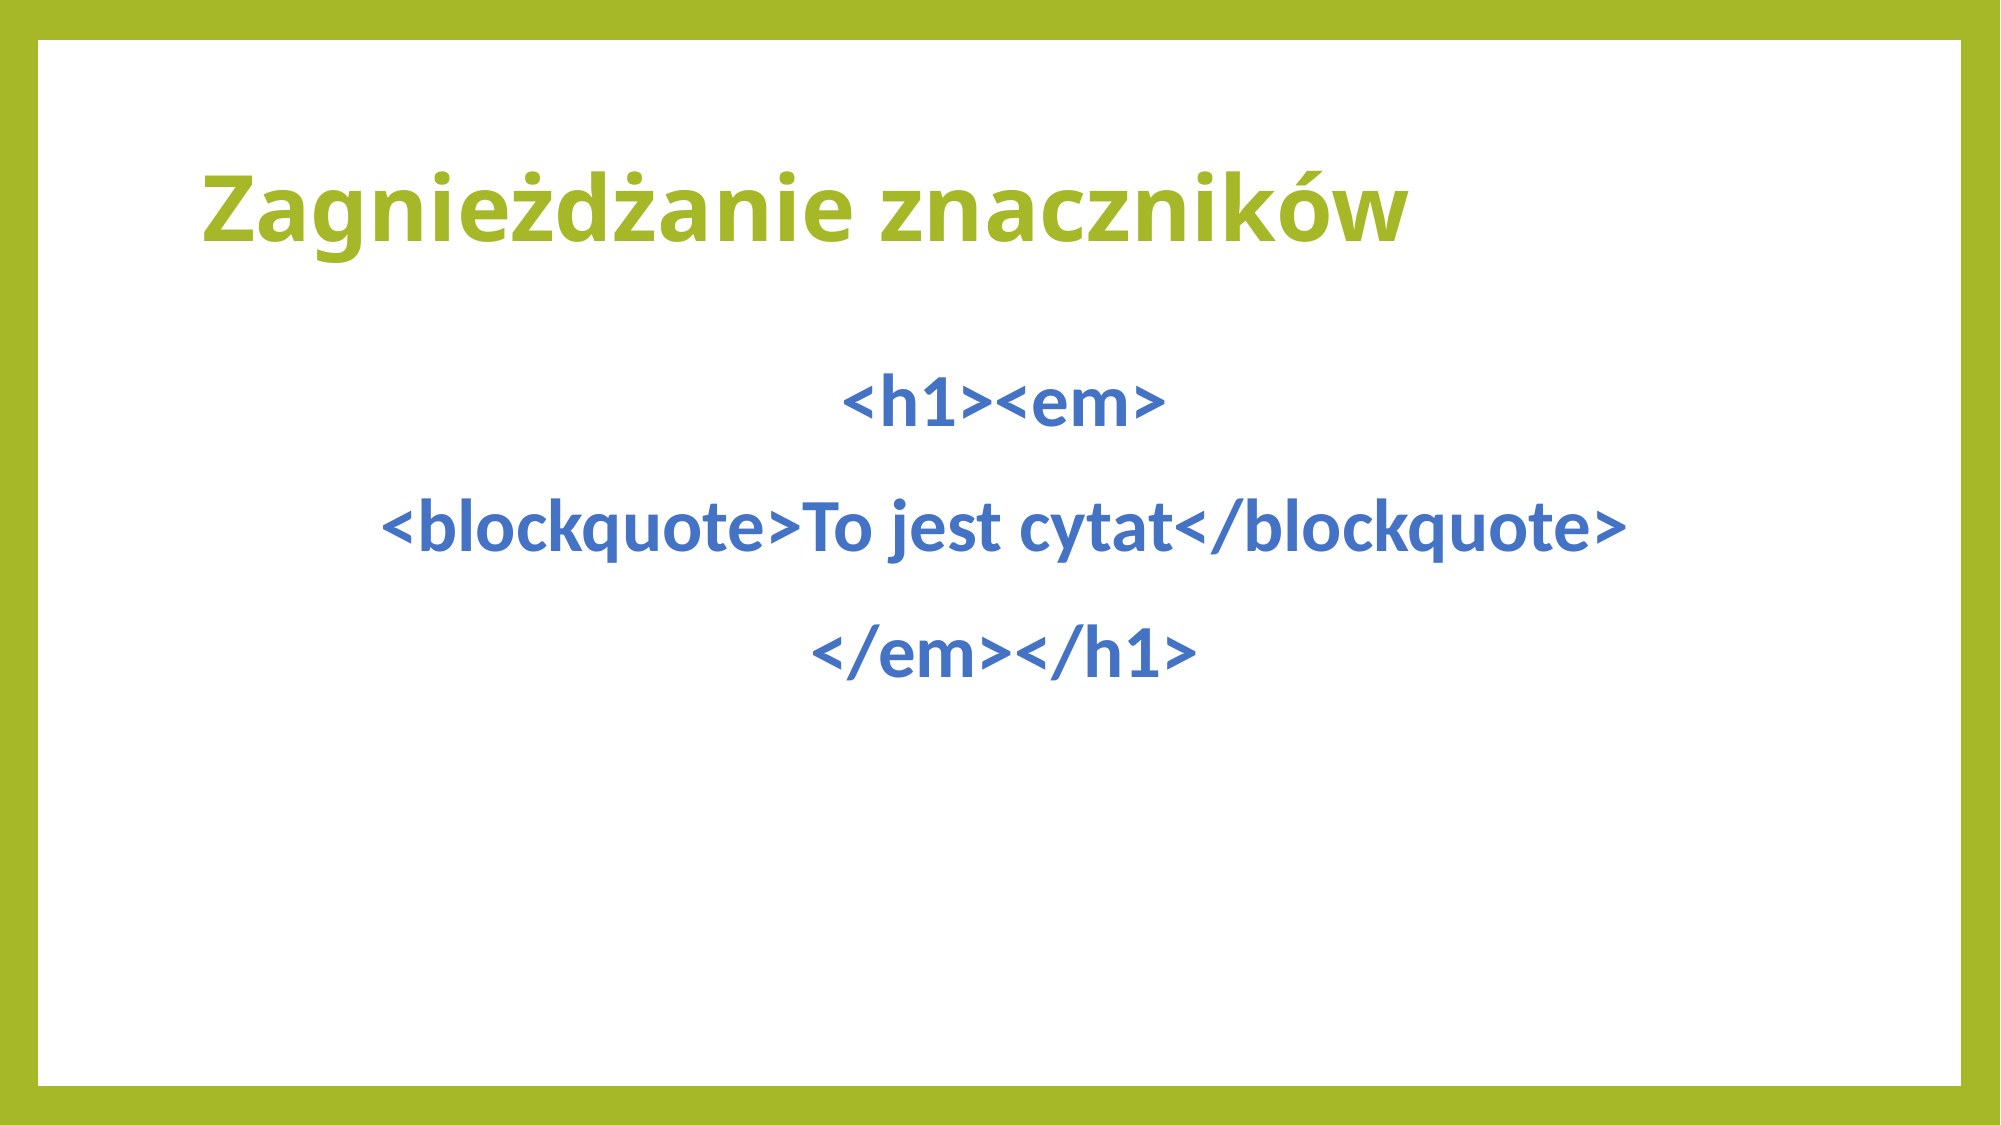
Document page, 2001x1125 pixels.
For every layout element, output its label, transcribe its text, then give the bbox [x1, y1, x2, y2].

title Zagnieżdżanie znaczników [187, 99, 1808, 323]
list <h1><em> <blockquote>To jest cytat</blockquote> </em></h1> [187, 337, 1808, 1000]
